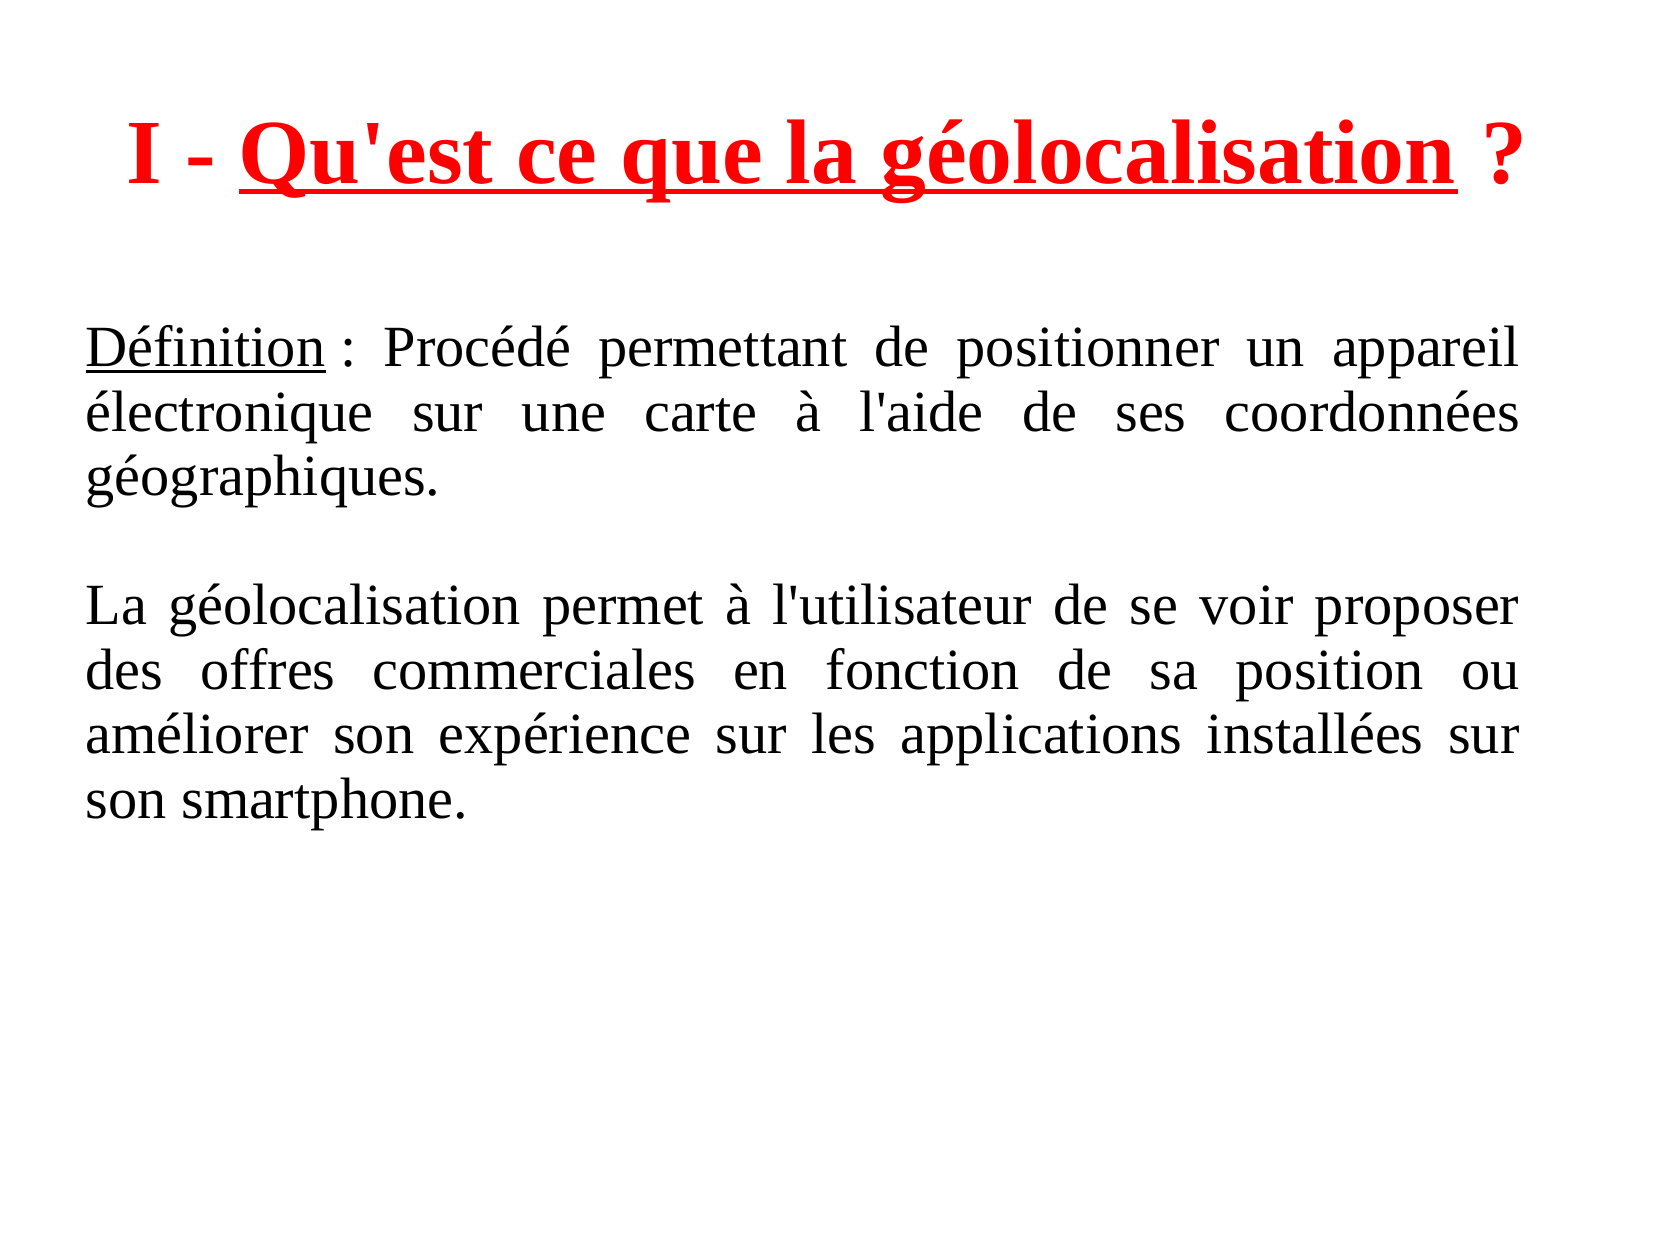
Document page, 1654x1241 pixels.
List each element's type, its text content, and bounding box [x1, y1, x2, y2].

title I - Qu'est ce que la géolocalisation ? [59, 42, 1595, 264]
text_box Définition : Procédé permettant de positionner un appareil électronique sur une carte à l'aide de ses coordonnées géographiques. La géolocalisation permet à l'utilisateur de se voir proposer des offres commerciales en fonction de sa position ou améliorer son expérience sur les applications installées sur son smartphone. [70, 307, 1536, 846]
